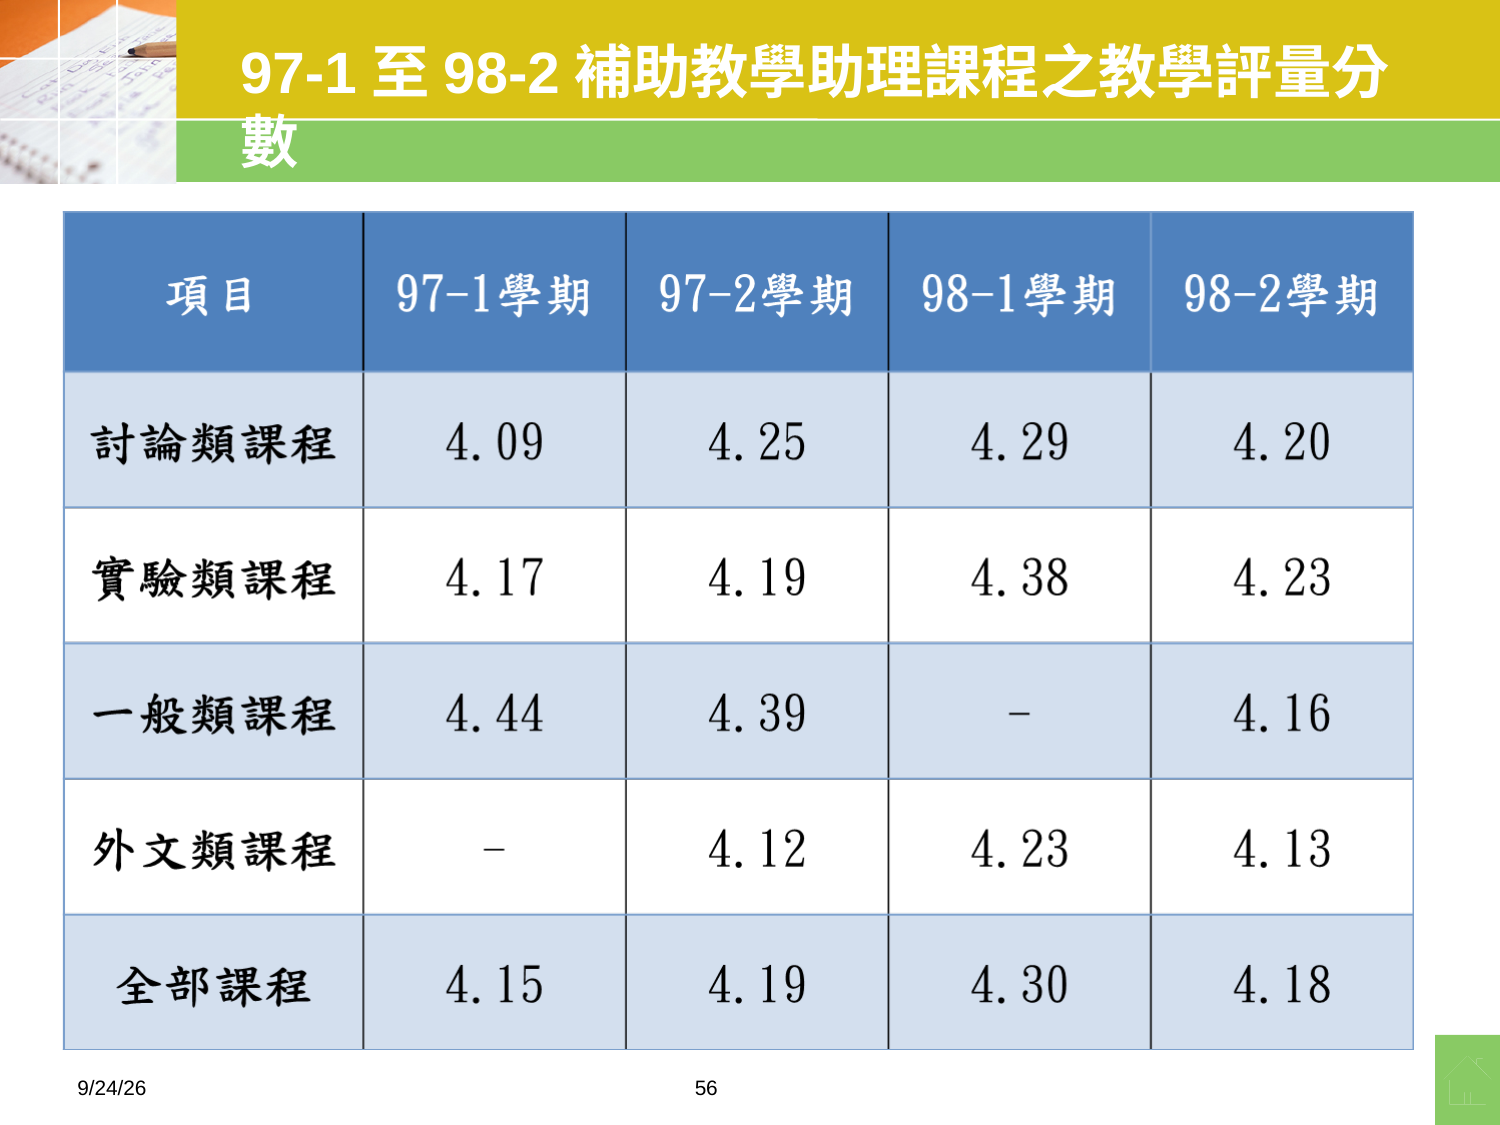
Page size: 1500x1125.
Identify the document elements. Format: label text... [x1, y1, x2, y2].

text_box [62, 1067, 376, 1111]
title 97-1至98-2補助教學助理課程之教學評量分數 [225, 28, 1424, 109]
picture [57, 212, 1414, 1051]
text_box [637, 1067, 775, 1111]
text_box [1435, 1034, 1500, 1125]
